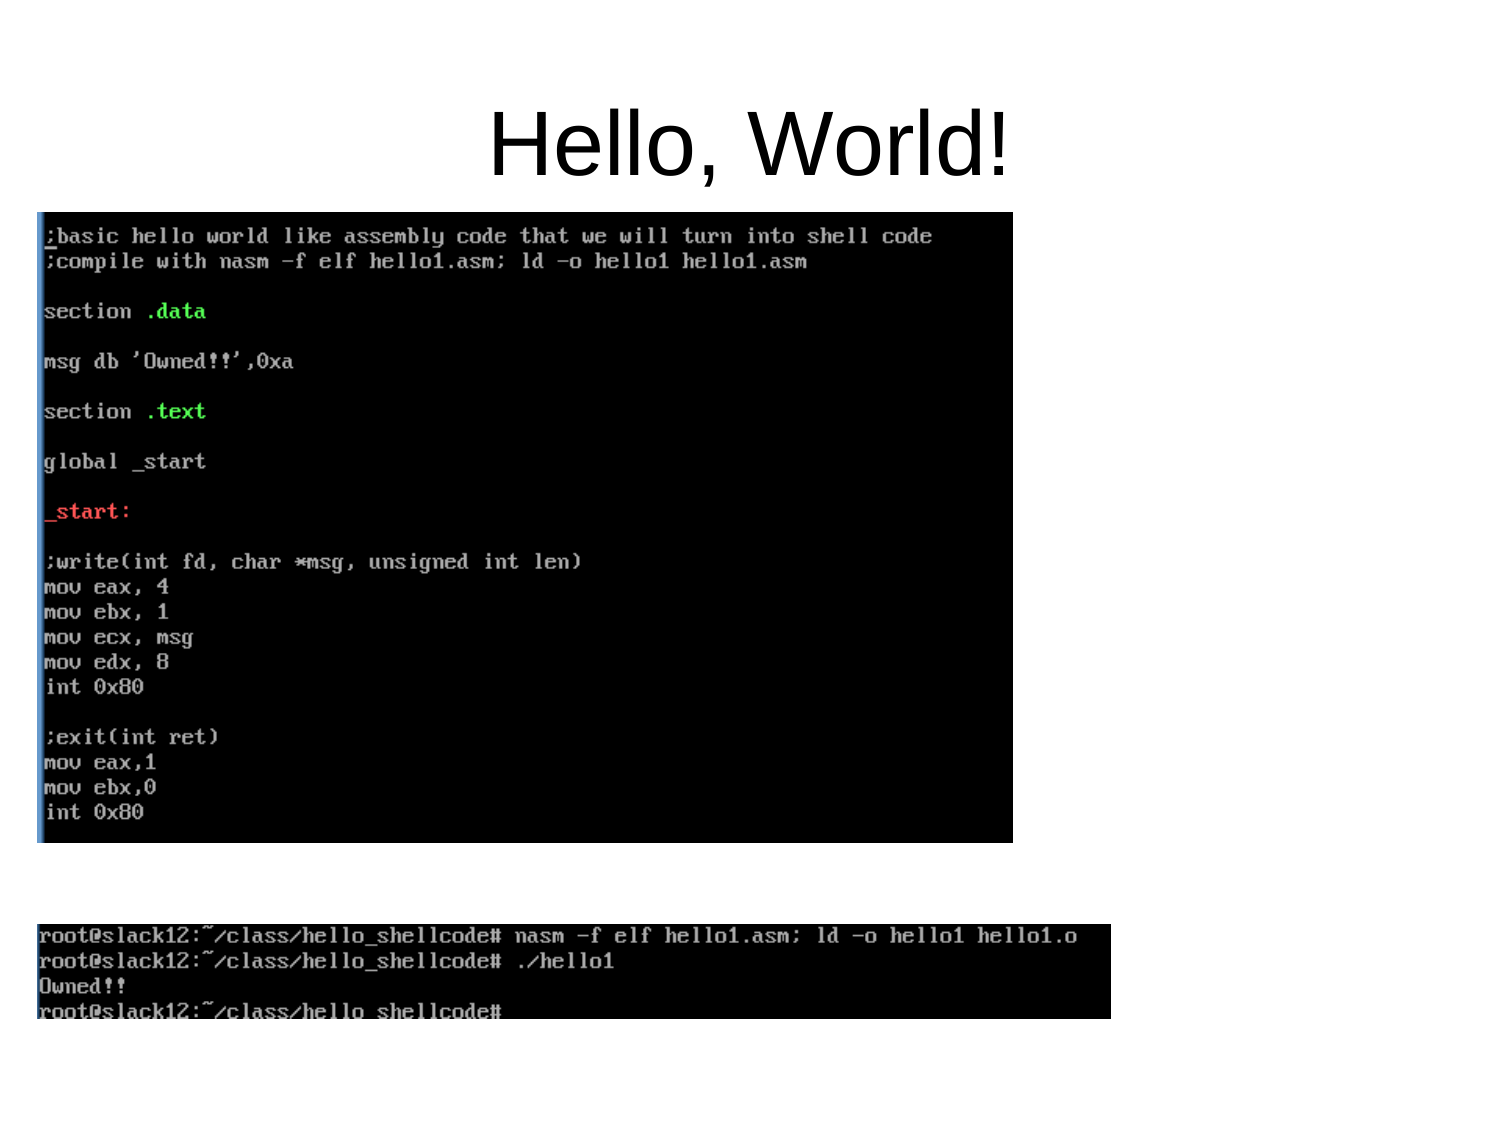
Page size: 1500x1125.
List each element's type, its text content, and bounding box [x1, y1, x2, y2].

title Hello, World! [75, 45, 1426, 233]
picture [37, 924, 1111, 1019]
picture [37, 212, 1013, 843]
